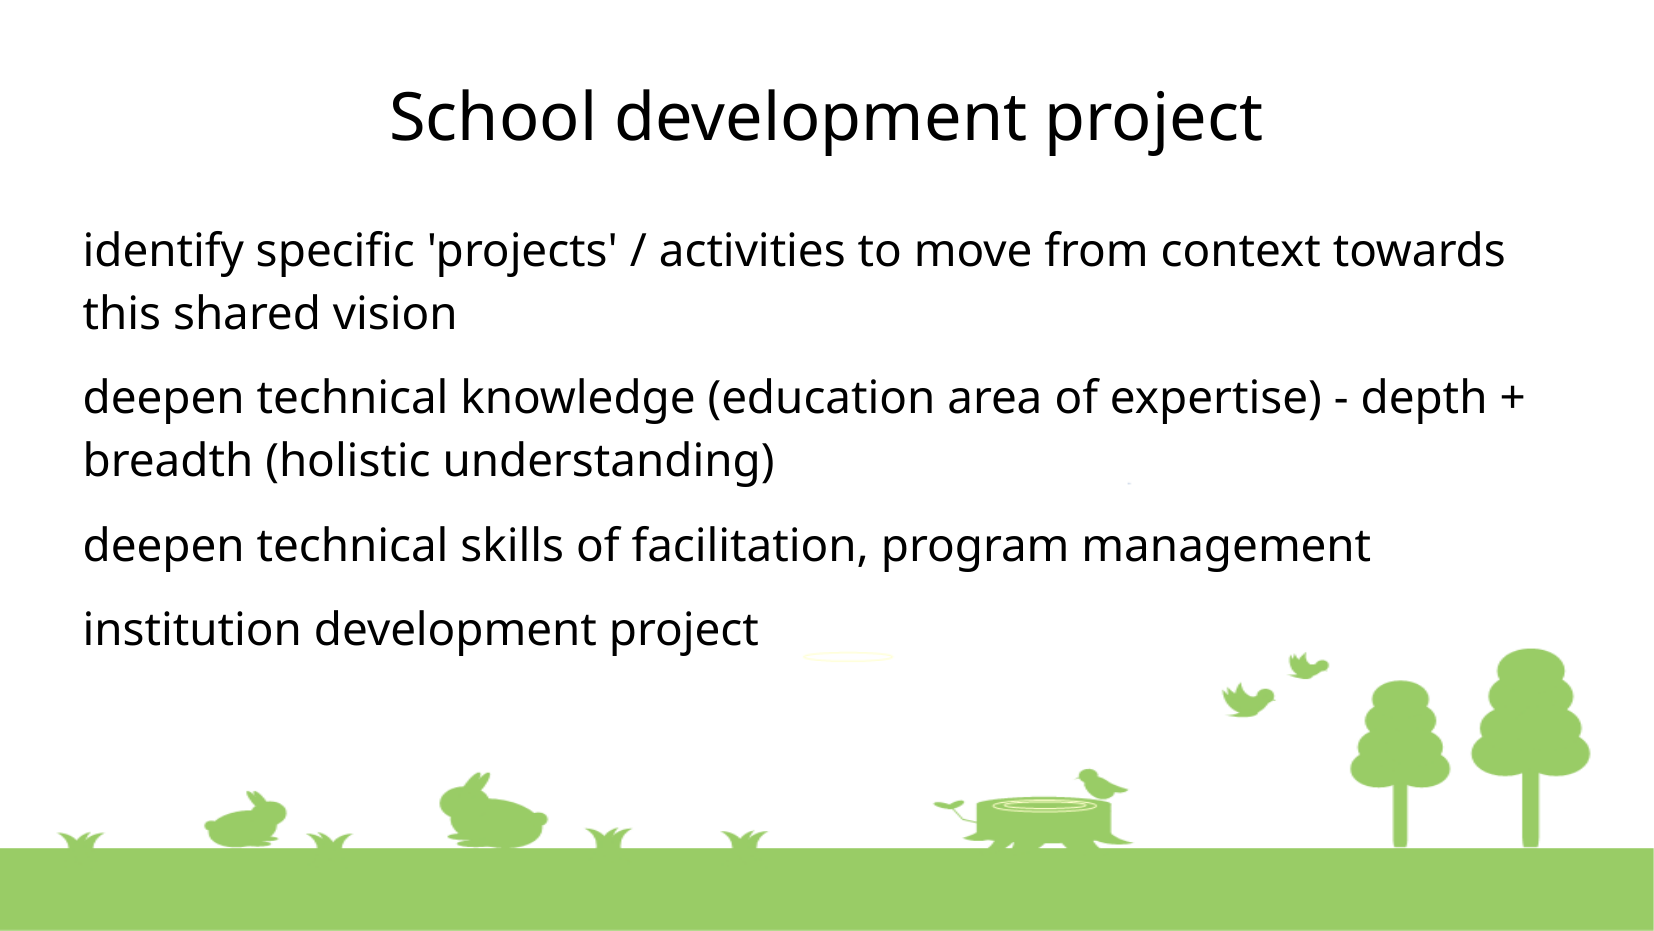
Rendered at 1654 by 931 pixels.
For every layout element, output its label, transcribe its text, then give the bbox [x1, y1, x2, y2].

list identify specific 'projects' / activities to move from context towards this shared vision deepen technical knowledge (education area of expertise) - depth + breadth (holistic understanding) deepen technical skills of facilitation, program management institution development project [82, 217, 1571, 758]
picture [0, 0, 1654, 931]
title School development project [82, 37, 1571, 193]
